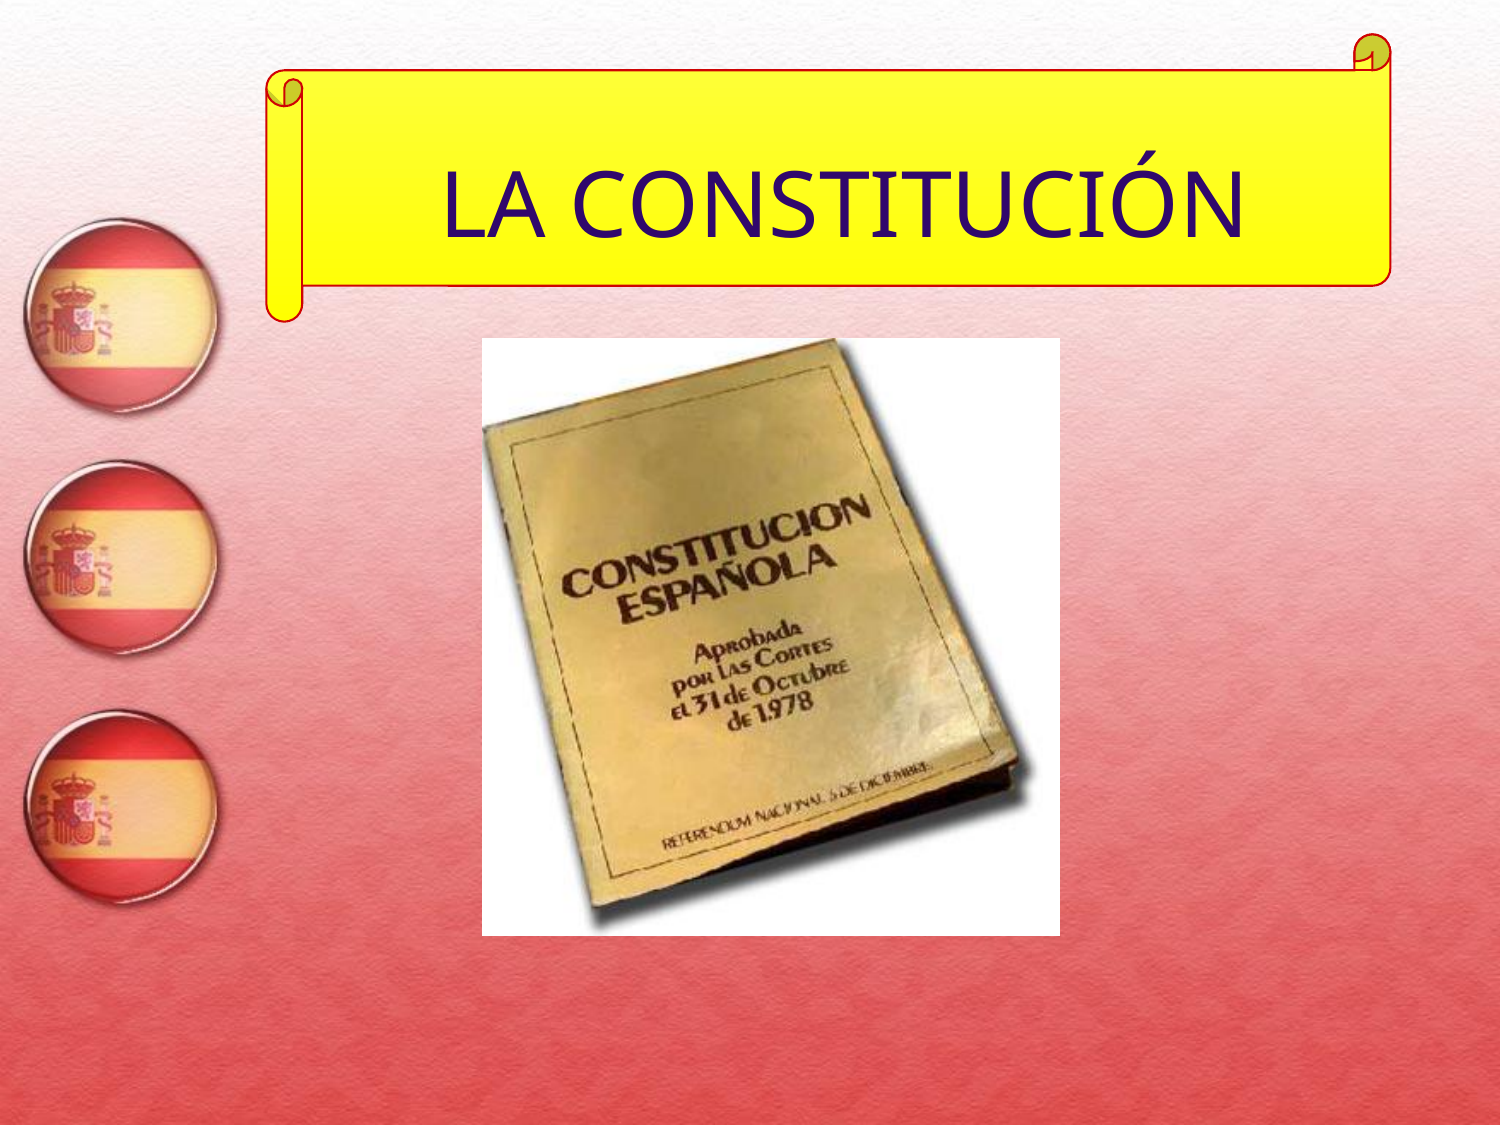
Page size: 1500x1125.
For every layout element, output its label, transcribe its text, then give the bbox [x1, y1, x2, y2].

text_box LA CONSTITUCIÓN [207, 137, 1483, 325]
text_box [266, 34, 1391, 137]
picture [0, 0, 1500, 1125]
